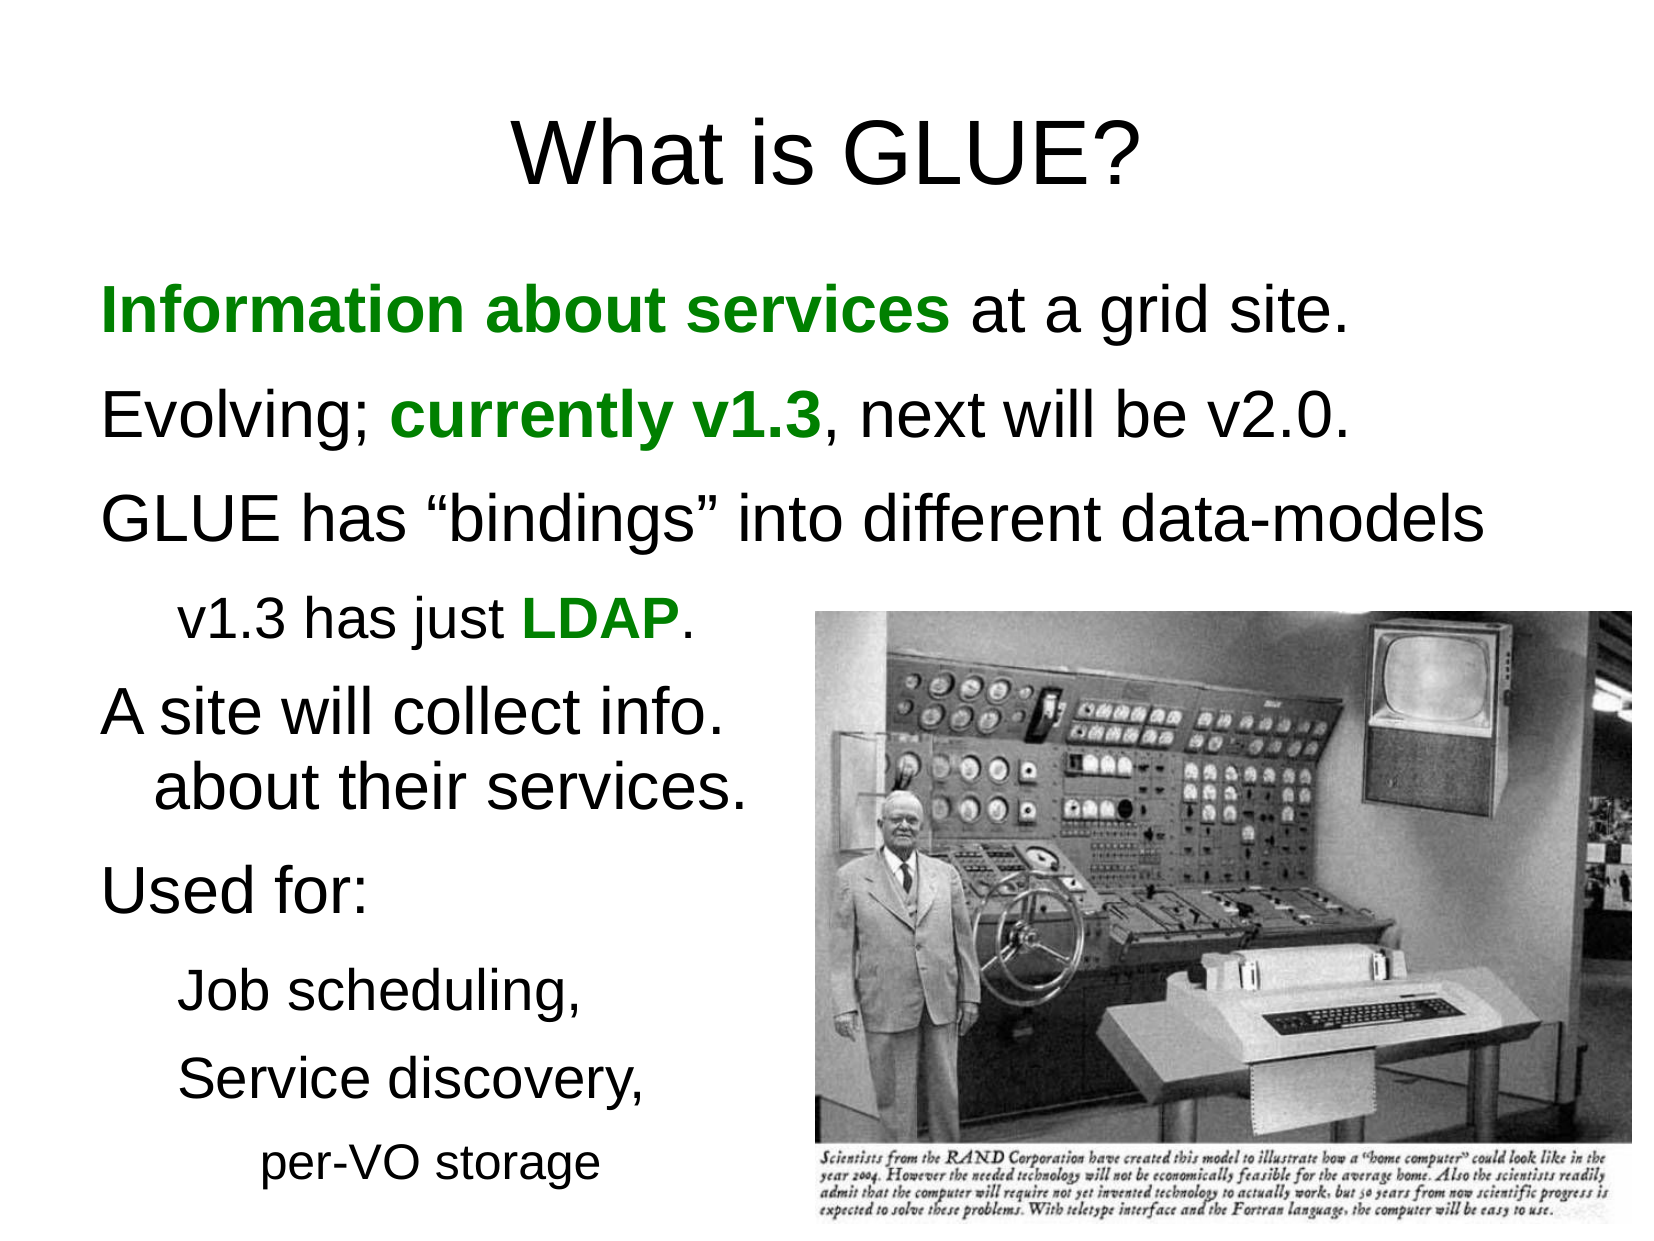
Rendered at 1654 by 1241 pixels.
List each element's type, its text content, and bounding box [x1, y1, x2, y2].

picture [815, 611, 1632, 1224]
list Information about services at a grid site. Evolving; currently v1.3, next will be v2.0. GLUE has “bindings” into different data-models v1.3 has just LDAP. A site will collect info. about their services. Used for: Job scheduling, Service discovery, per-VO storage [82, 272, 1571, 1191]
title What is GLUE? [82, 49, 1571, 257]
